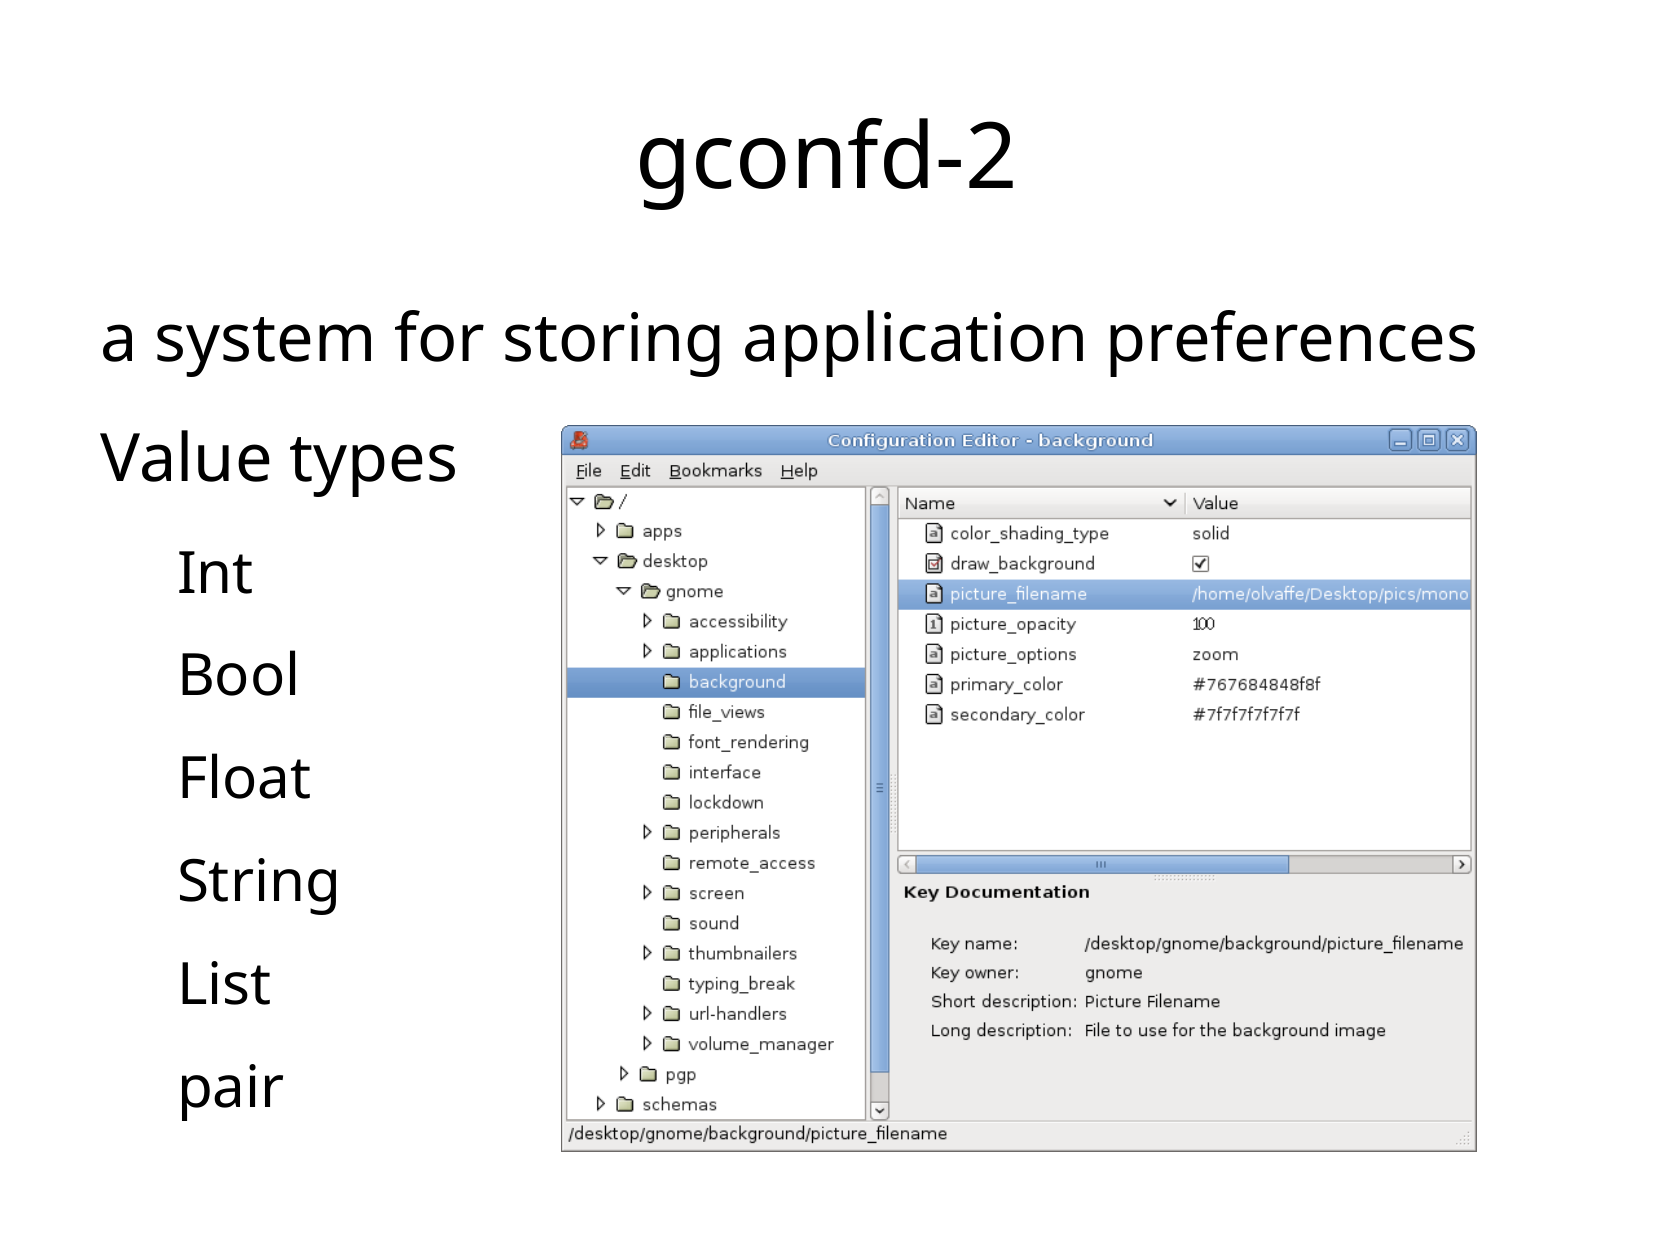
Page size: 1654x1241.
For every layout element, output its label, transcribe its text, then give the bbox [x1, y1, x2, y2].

picture [561, 425, 1477, 1152]
title gconfd-2 [82, 56, 1571, 250]
list a system for storing application preferences Value types Int Bool Float String List pair [82, 290, 1571, 1110]
